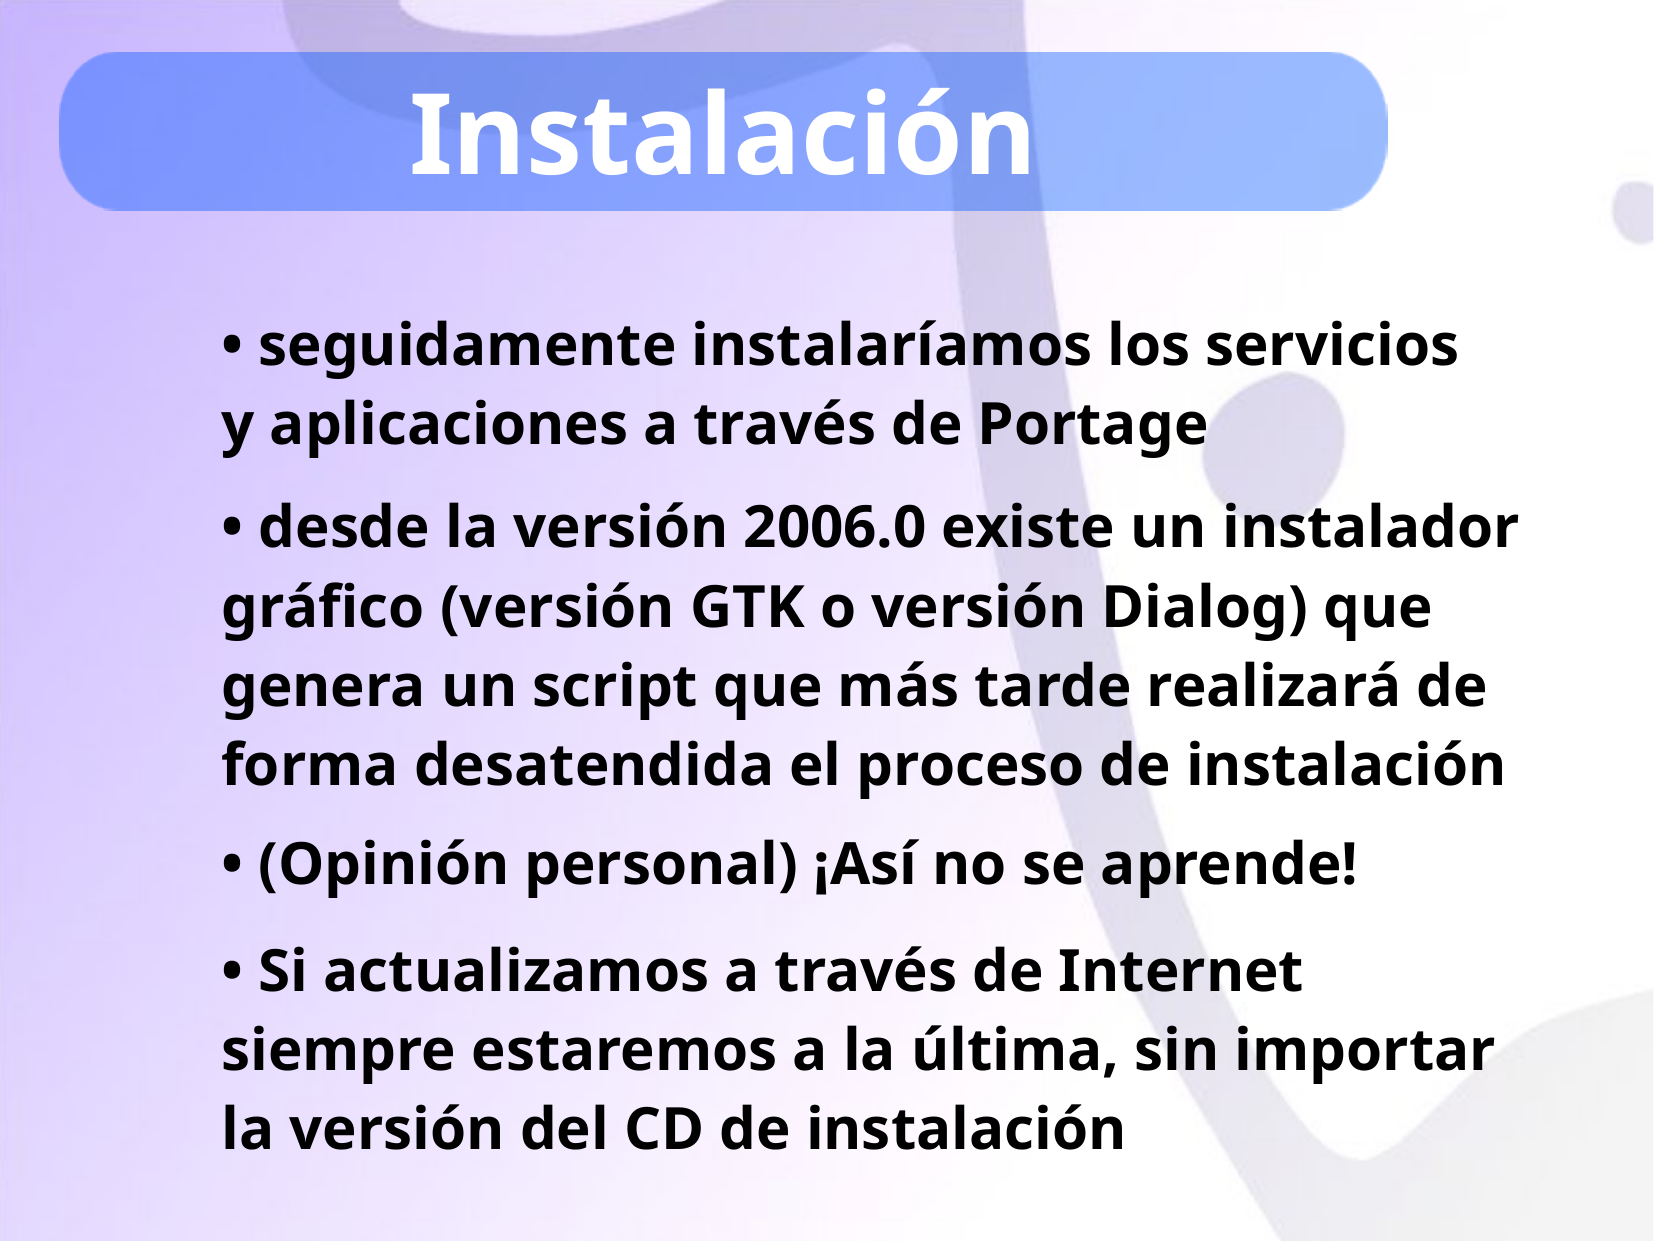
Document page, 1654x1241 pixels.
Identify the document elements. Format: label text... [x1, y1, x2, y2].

text_box • desde la versión 2006.0 existe un instalador gráfico (versión GTK o versión Dialog) que genera un script que más tarde realizará de forma desatendida el proceso de instalación [206, 478, 1565, 798]
text_box • Si actualizamos a través de Internet siempre estaremos a la última, sin importar la versión del CD de instalación [206, 921, 1565, 1165]
text_box • (Opinión personal) ¡Así no se aprende! [206, 815, 1565, 906]
picture [0, 0, 1654, 1241]
text_box • seguidamente instalaríamos los servicios y aplicaciones a través de Portage [206, 295, 1506, 463]
